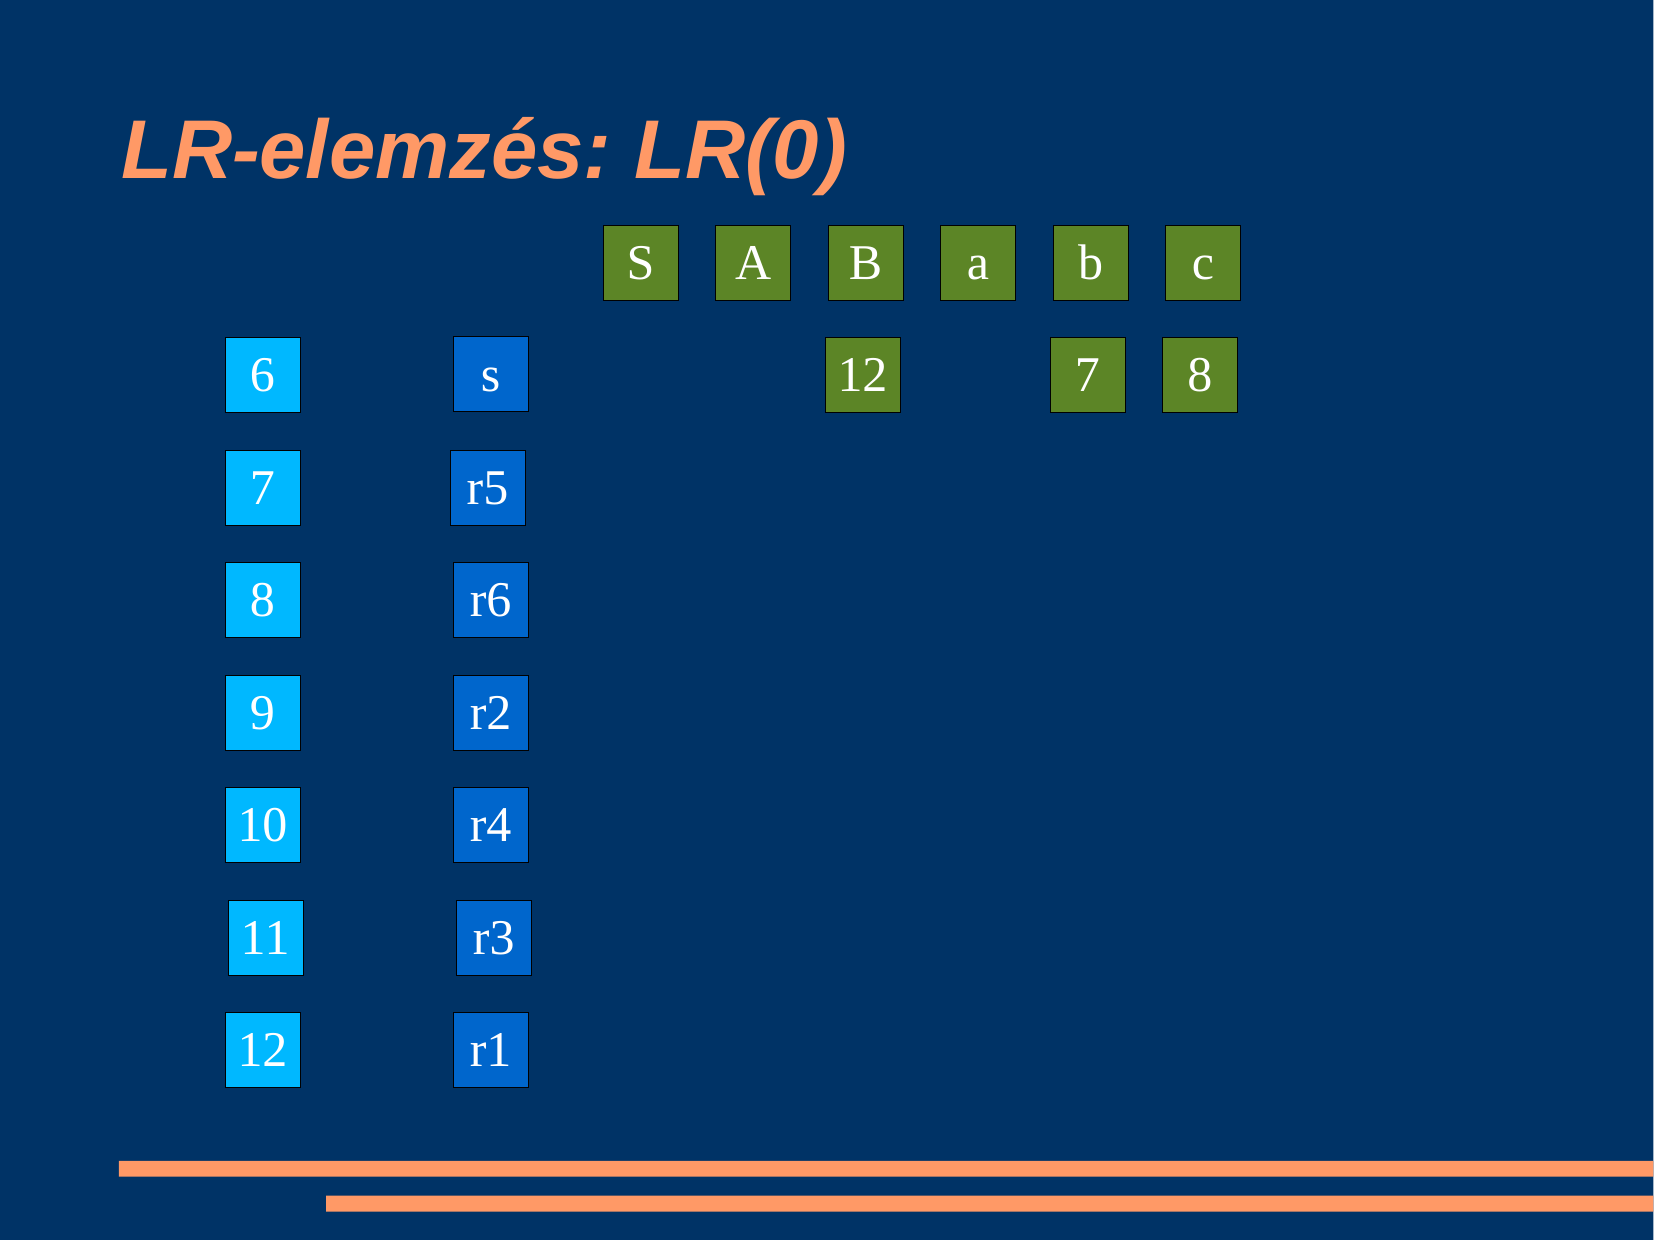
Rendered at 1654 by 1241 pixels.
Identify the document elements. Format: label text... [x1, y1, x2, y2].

text_box 11 [228, 900, 304, 976]
text_box r4 [453, 787, 529, 863]
text_box B [828, 225, 904, 301]
text_box a [940, 225, 1016, 301]
text_box r1 [453, 1012, 529, 1088]
text_box r5 [450, 450, 526, 526]
title LR-elemzés: LR(0) [121, 46, 1534, 254]
text_box r6 [453, 562, 529, 638]
text_box 8 [1162, 337, 1238, 413]
text_box 10 [225, 787, 301, 863]
text_box s [453, 336, 529, 412]
text_box 12 [825, 337, 901, 413]
text_box 7 [1050, 337, 1126, 413]
text_box 12 [225, 1012, 301, 1088]
text_box c [1165, 225, 1241, 301]
text_box S [603, 225, 679, 301]
text_box b [1053, 225, 1129, 301]
text_box r3 [456, 900, 532, 976]
text_box A [715, 225, 791, 301]
text_box 7 [225, 450, 301, 526]
text_box r2 [453, 675, 529, 751]
text_box 6 [225, 337, 301, 413]
text_box 9 [225, 675, 301, 751]
text_box 8 [225, 562, 301, 638]
